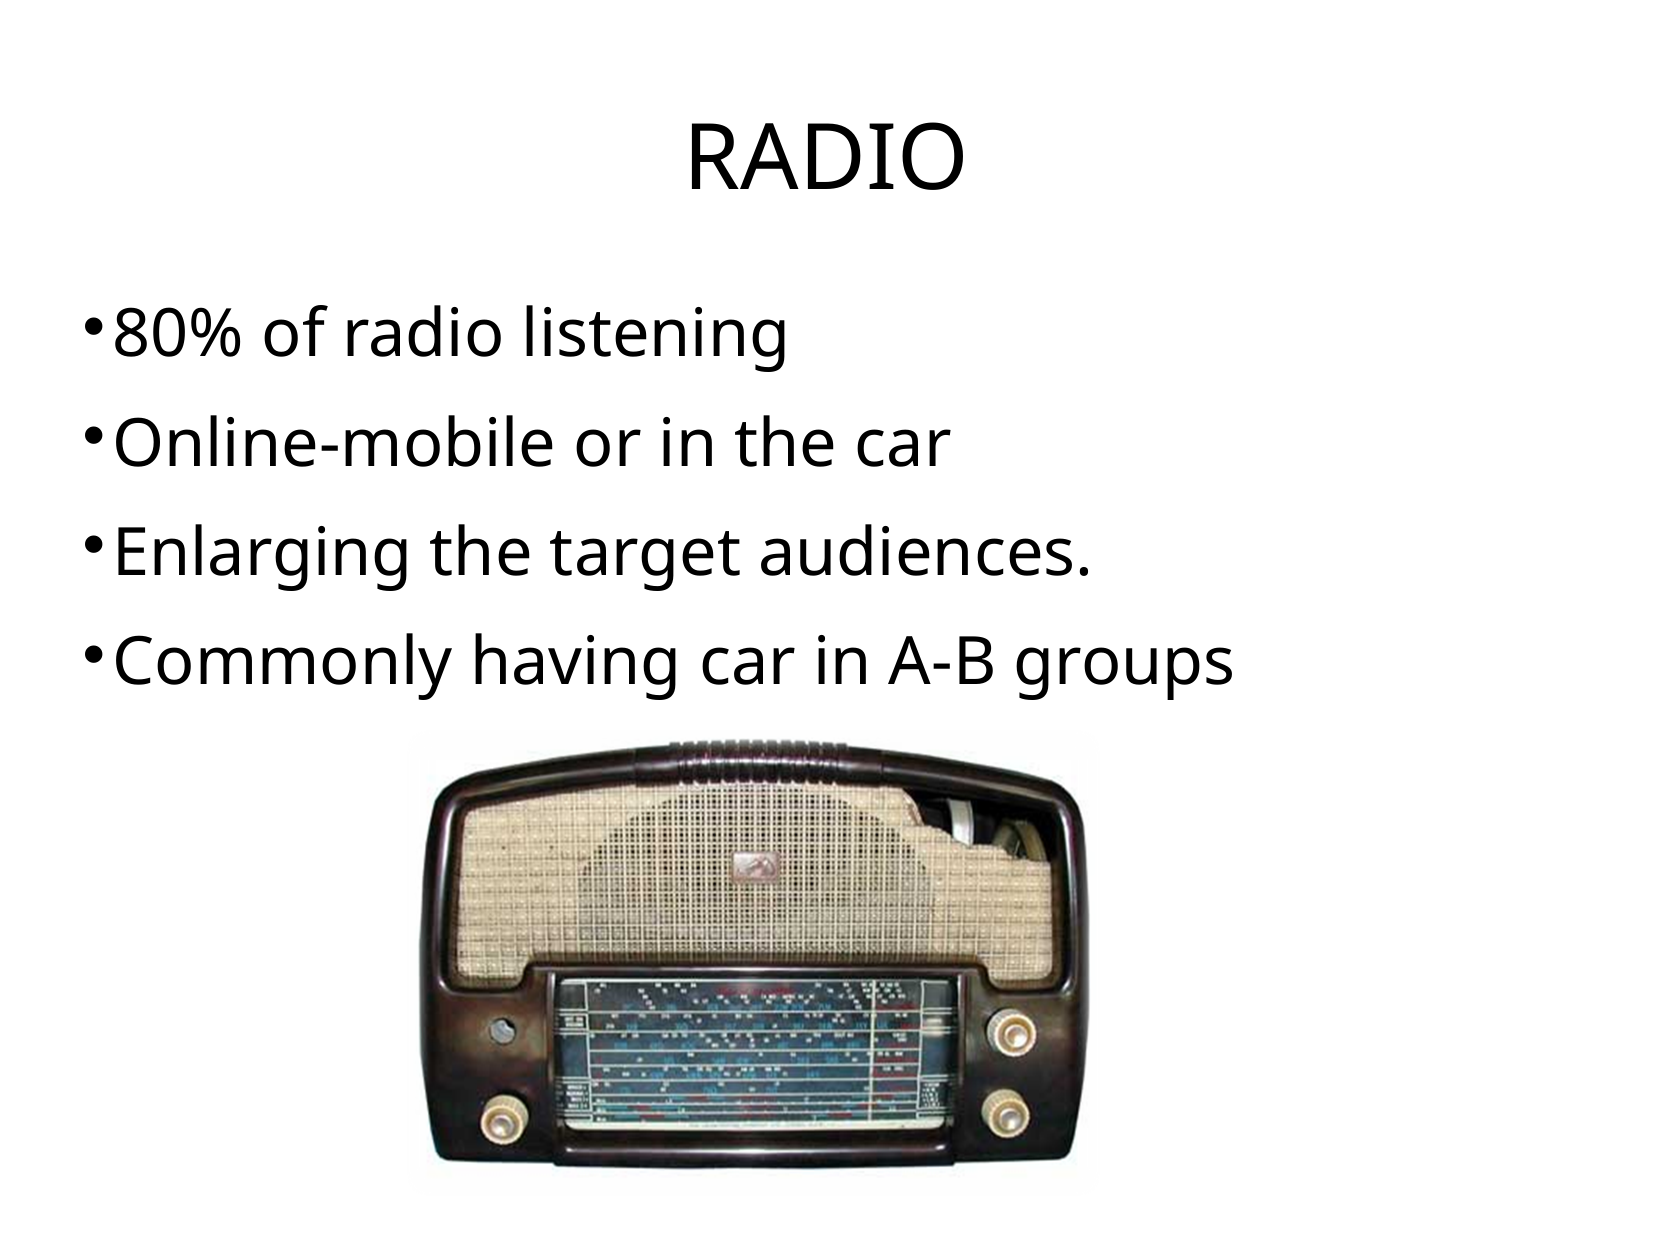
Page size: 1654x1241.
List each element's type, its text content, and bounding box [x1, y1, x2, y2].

text_box RADIO [82, 97, 1571, 209]
text_box 80% of radio listening Online-mobile or in the car Enlarging the target audiences. Commonly having car in A-B groups [82, 290, 1571, 1109]
picture [401, 725, 1106, 1202]
